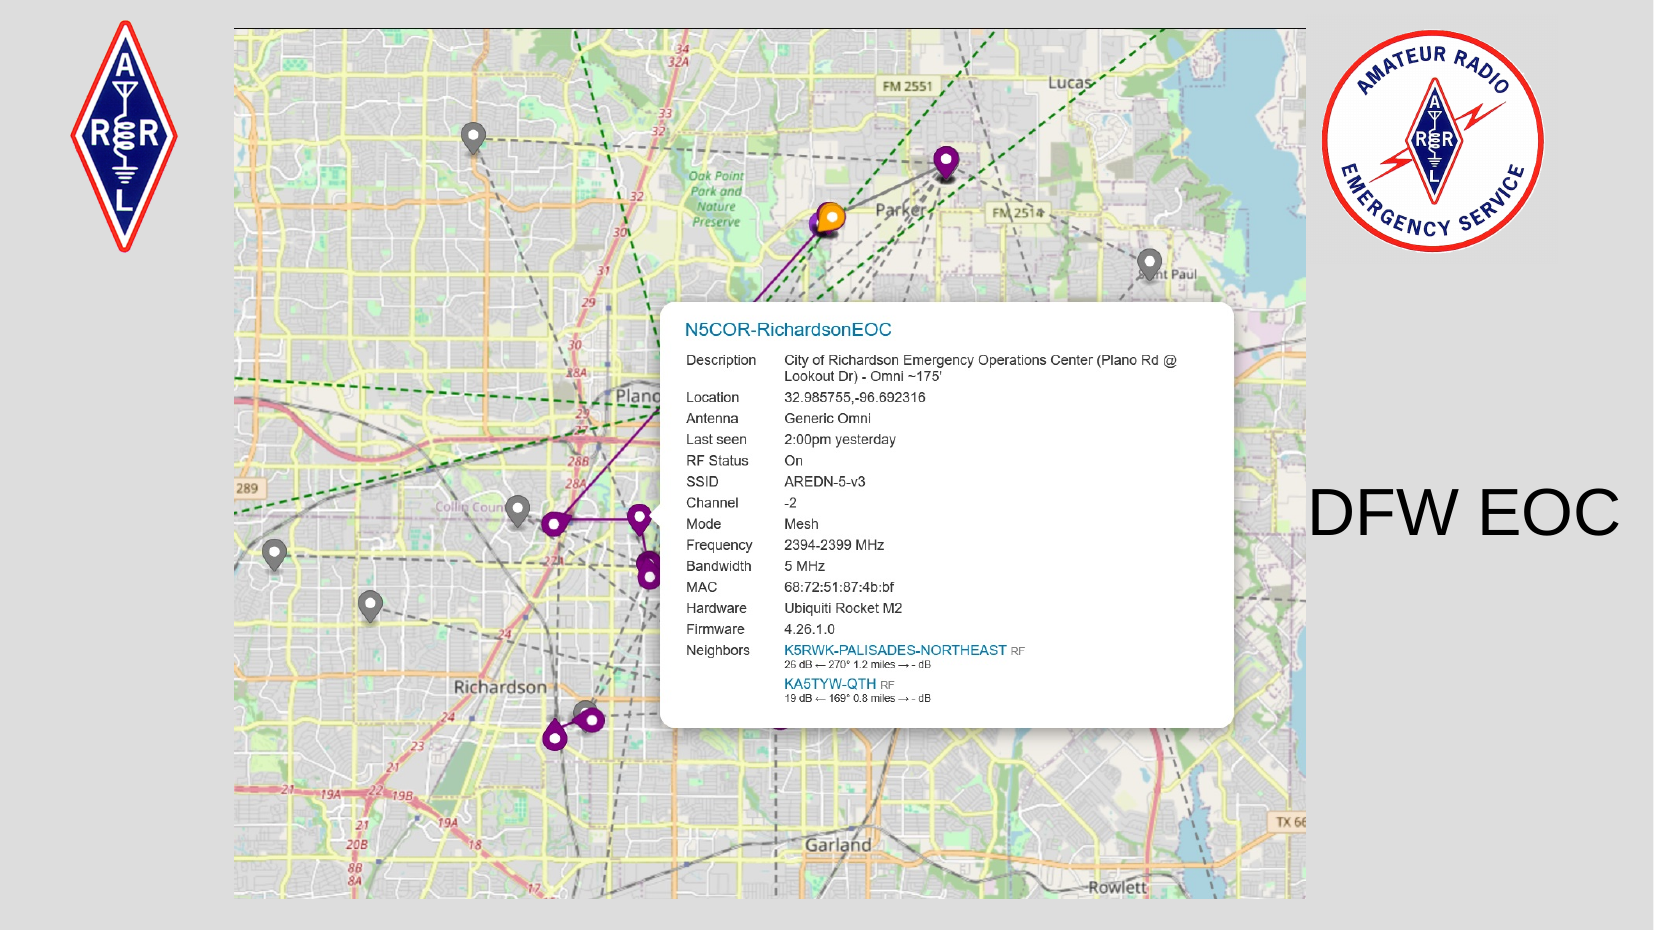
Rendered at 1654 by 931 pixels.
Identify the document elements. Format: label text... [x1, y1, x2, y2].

picture [234, 14, 1558, 899]
picture [38, 9, 209, 265]
subtitle DFW EOC [1306, 458, 1654, 567]
title Dona Ana County ARES [209, 21, 1305, 190]
